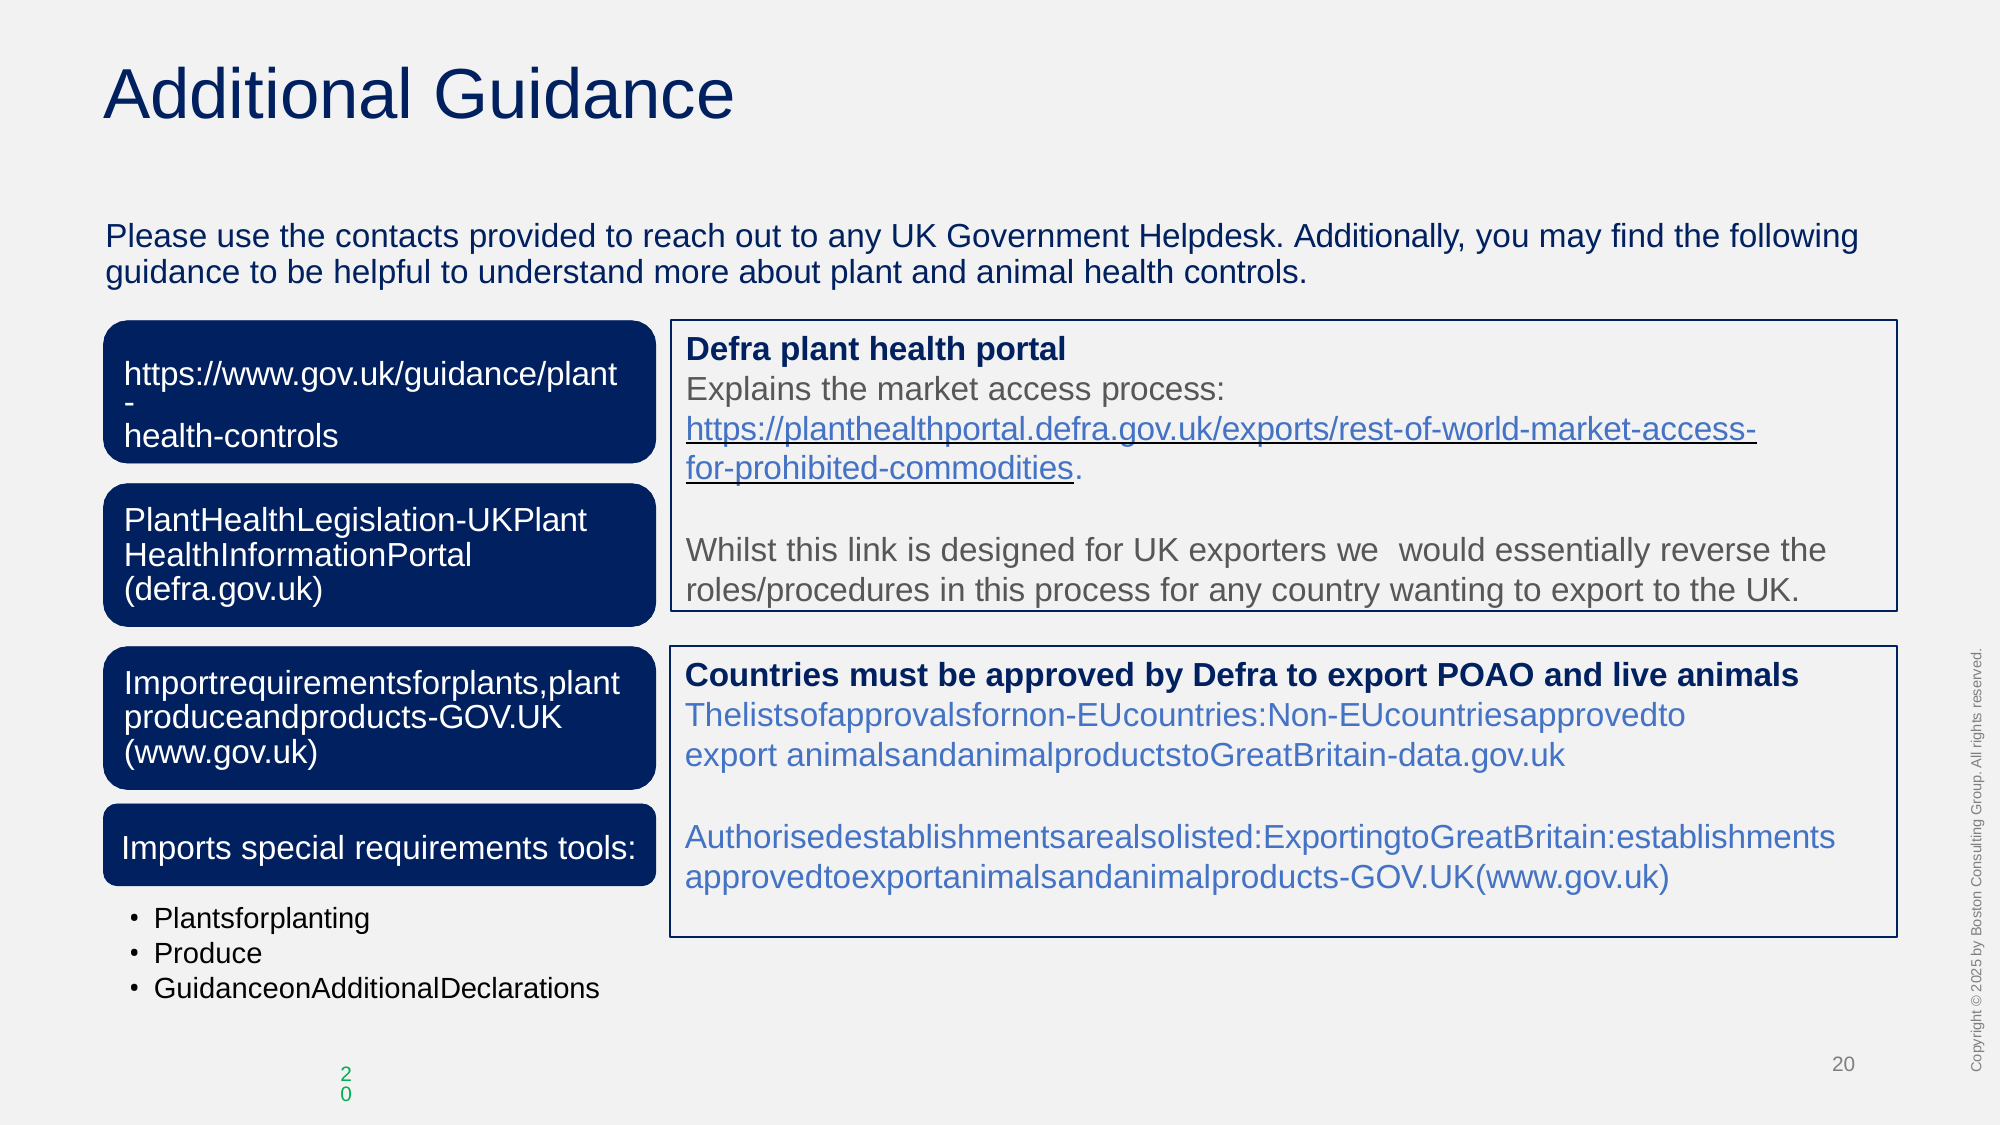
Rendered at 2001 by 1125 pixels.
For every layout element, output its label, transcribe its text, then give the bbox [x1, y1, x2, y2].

text_box Countries must be approved by Defra to export POAO and live animals The lists of approvals for non-EU countries: Non-EU countries approved to export animals and animal products to Great Britain - data.gov.uk Authorised establishments are also listed: Exporting to Great Britain: establishments approved to export animals and animal products - GOV.UK (www.gov.uk) [669, 646, 1897, 938]
text_box Imports special requirements tools: [118, 823, 641, 867]
text_box Import requirements for plants, plant produce and products - GOV.UK (www.gov.uk) [118, 658, 622, 774]
text_box [104, 647, 656, 789]
text_box Plant Health Legislation - UK Plant Health Information Portal (defra.gov.uk) [118, 495, 622, 611]
title Additional Guidance [103, 55, 1897, 134]
text_box Please use the contacts provided to reach out to any UK Government Helpdesk. Additionally, you may find the following guidance to be helpful to understand more about plant and animal health controls. [103, 212, 1897, 292]
text_box [104, 321, 656, 463]
text_box [104, 484, 656, 626]
text_box 19 [334, 1060, 361, 1086]
text_box https://www.gov.uk/guidance/plant- health-controls [118, 349, 622, 429]
text_box Plants for planting Produce Guidance on Additional Declarations [104, 895, 622, 1006]
text_box [104, 804, 656, 886]
text_box Defra plant health portal Explains the market access process: https://planthealthportal.defra.gov.uk/exports/rest-of- world-market-access-for-prohibited-commodities. Whilst this link is designed for UK exporters we would essentially reverse the roles/procedures in this process for any country wanting to export to the UK. [671, 320, 1897, 612]
